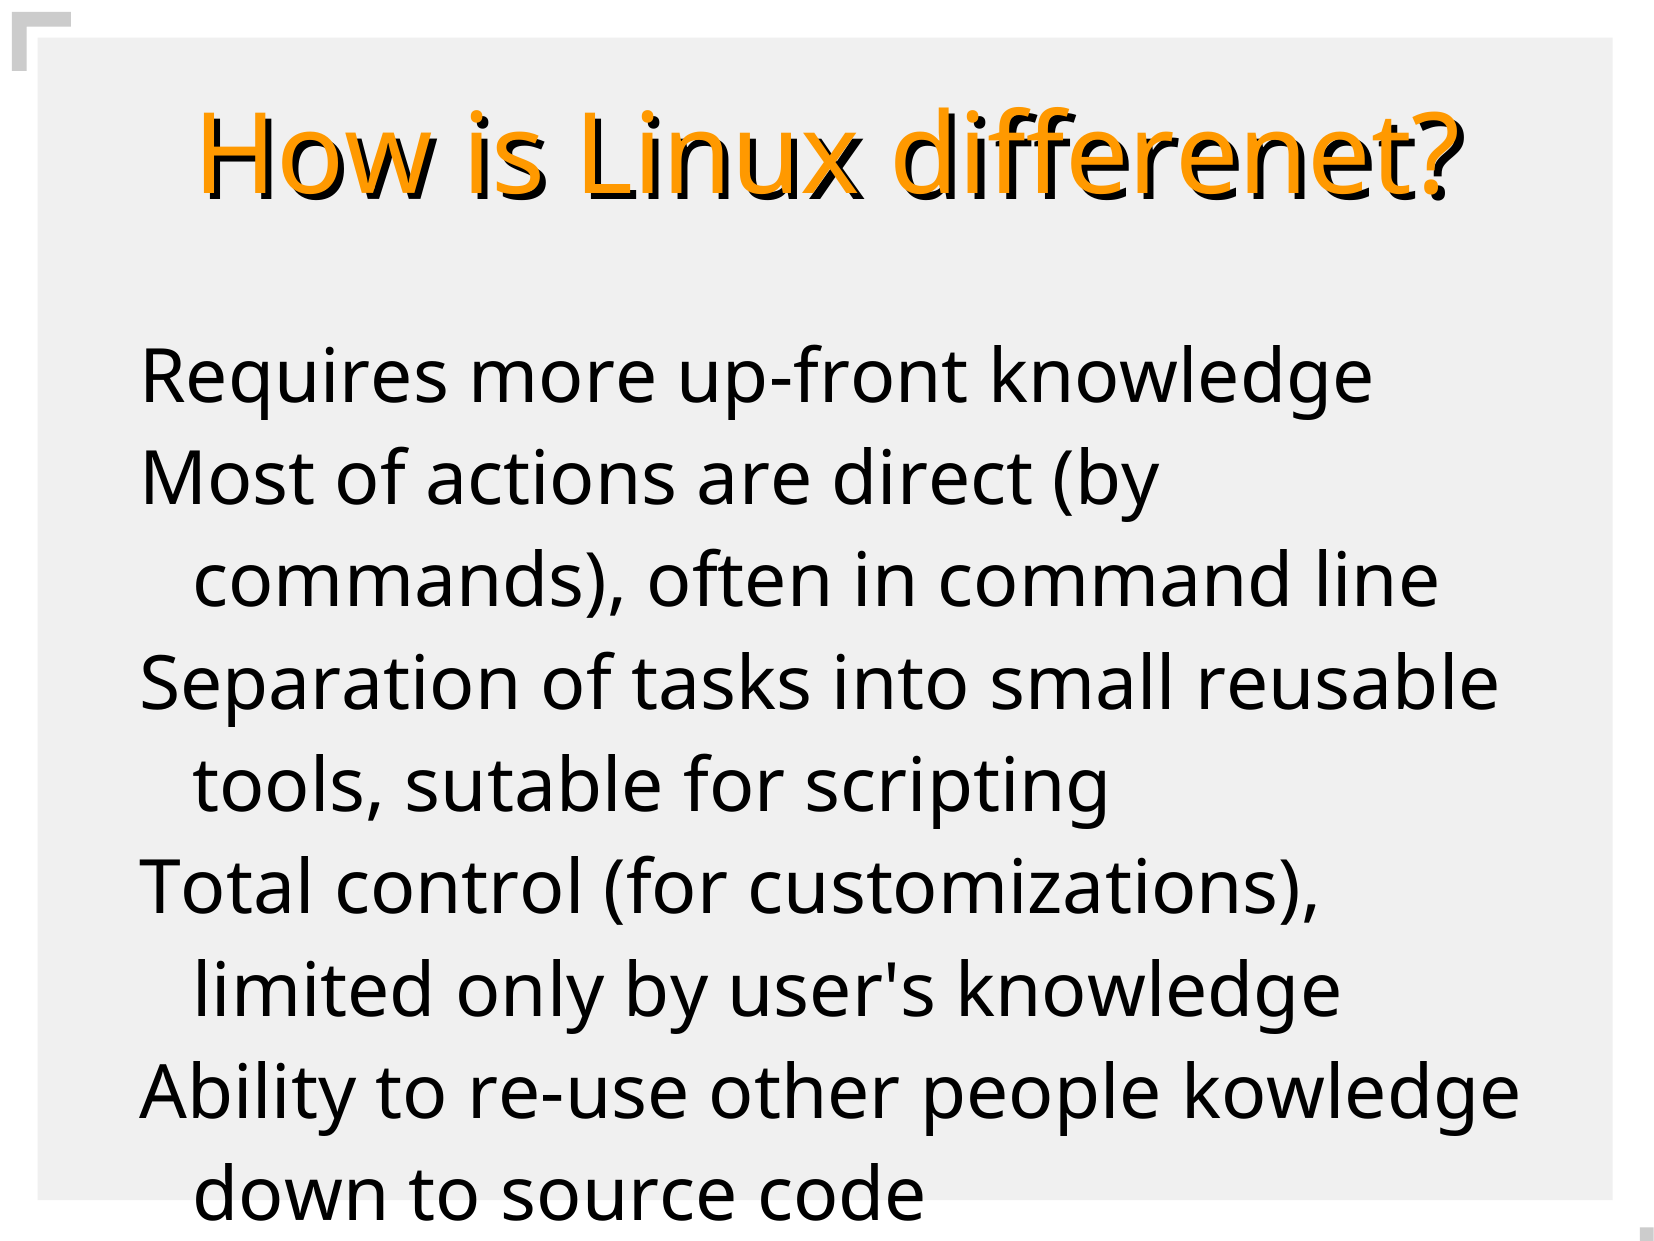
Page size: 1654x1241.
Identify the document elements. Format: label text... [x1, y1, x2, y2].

title How is Linux differenet? [121, 46, 1534, 254]
list Requires more up-front knowledge Most of actions are direct (by commands), often in command line Separation of tasks into small reusable tools, sutable for scripting Total control (for customizations), limited only by user's knowledge Ability to re-use other people kowledge down to source code [121, 322, 1561, 1132]
